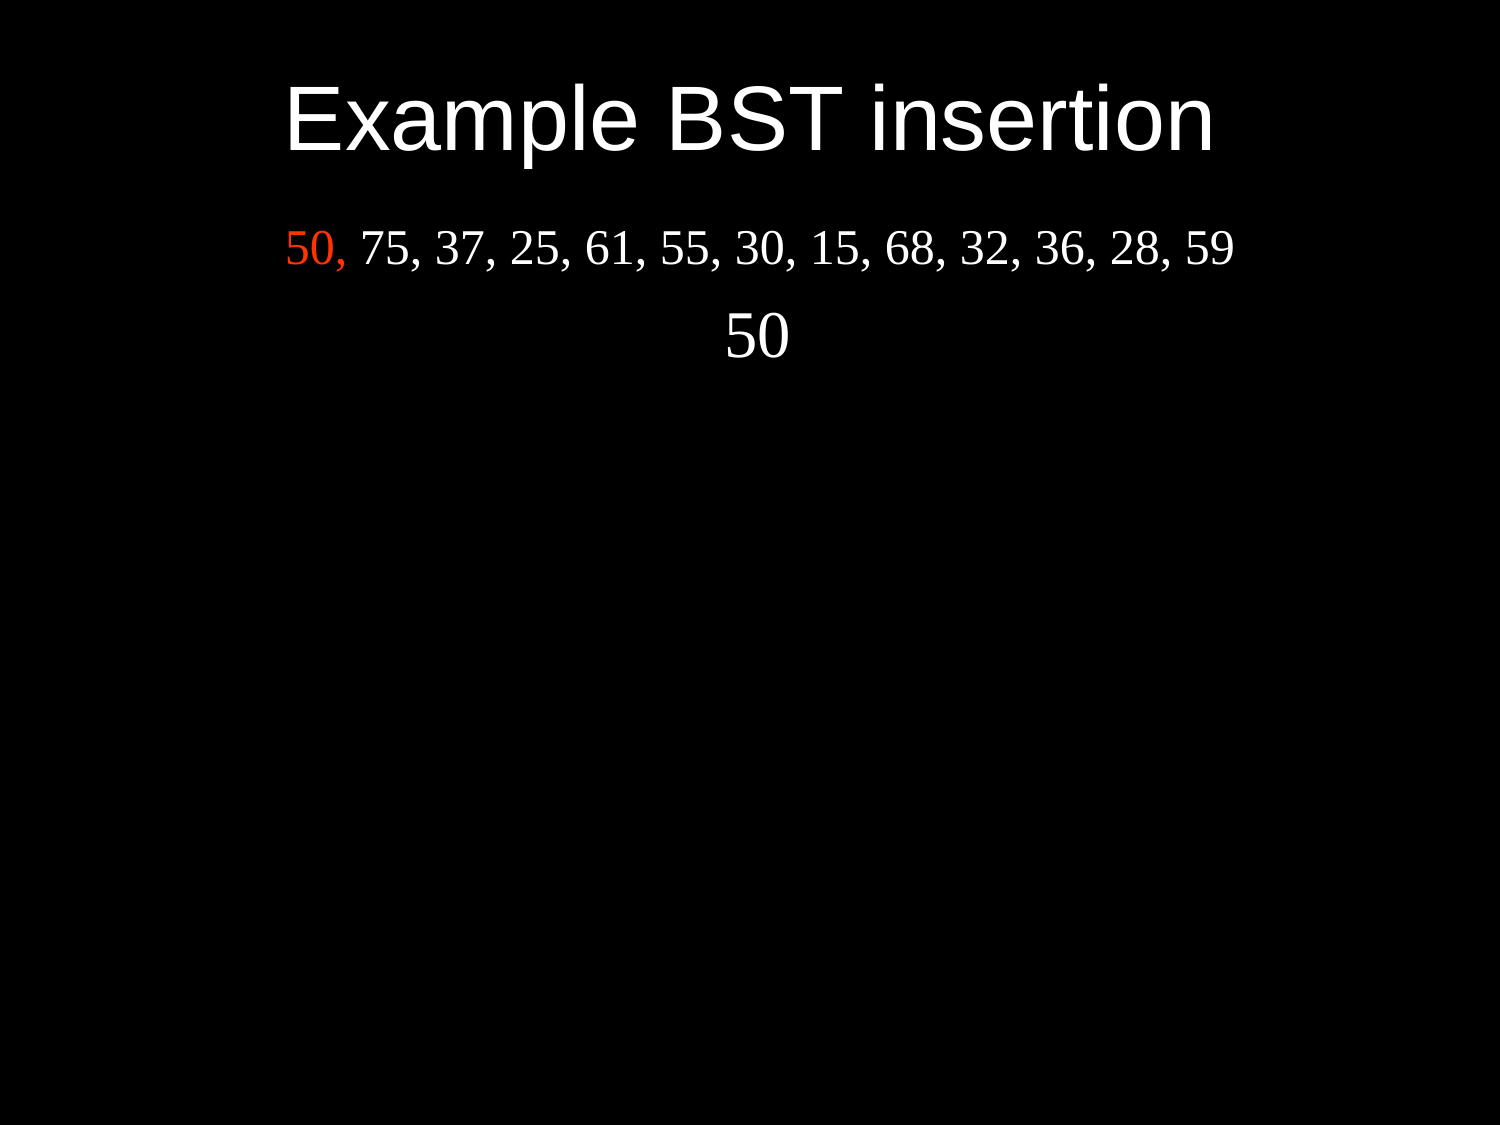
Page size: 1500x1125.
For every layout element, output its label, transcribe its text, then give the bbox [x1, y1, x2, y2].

title Example BST insertion [22, 50, 1480, 188]
text_box 50, 75, 37, 25, 61, 55, 30, 15, 68, 32, 36, 28, 59 [270, 212, 1250, 284]
text_box 50 [709, 290, 807, 381]
